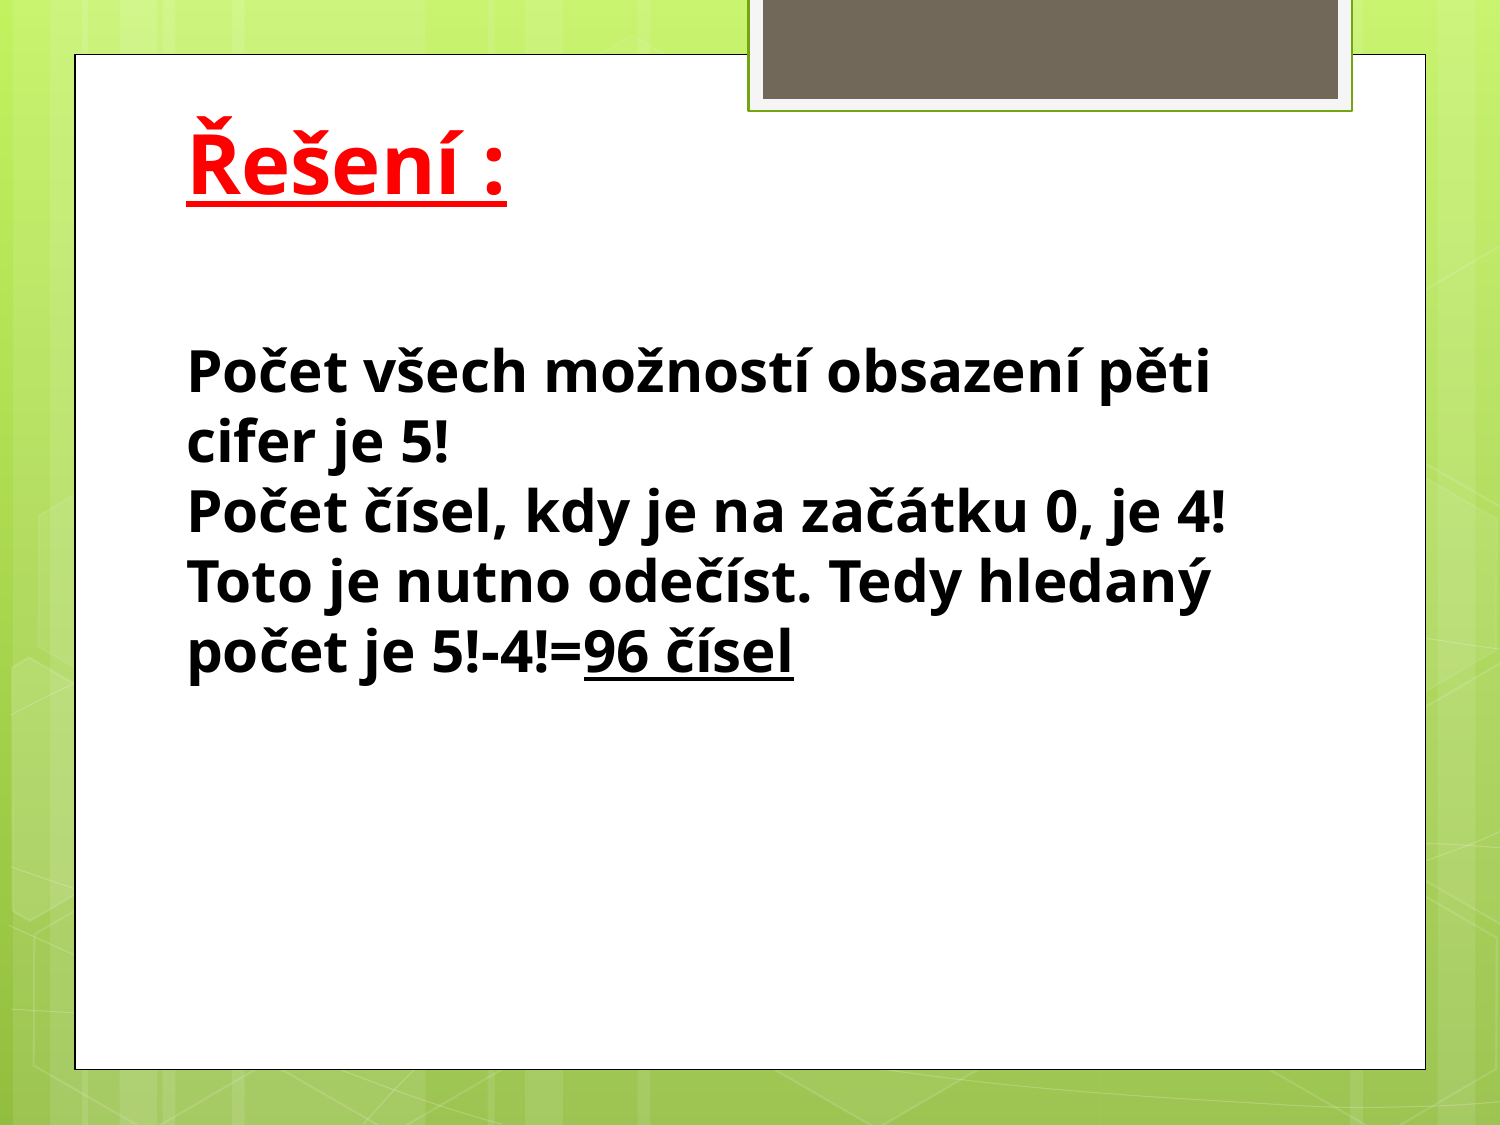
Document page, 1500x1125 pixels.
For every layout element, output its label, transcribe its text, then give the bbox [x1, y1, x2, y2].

title Řešení : [171, 30, 1415, 219]
text_box Počet všech možností obsazení pěti cifer je 5! Počet čísel, kdy je na začátku 0, je 4! Toto je nutno odečíst. Tedy hledaný počet je 5!-4!=96 čísel [171, 326, 1305, 691]
